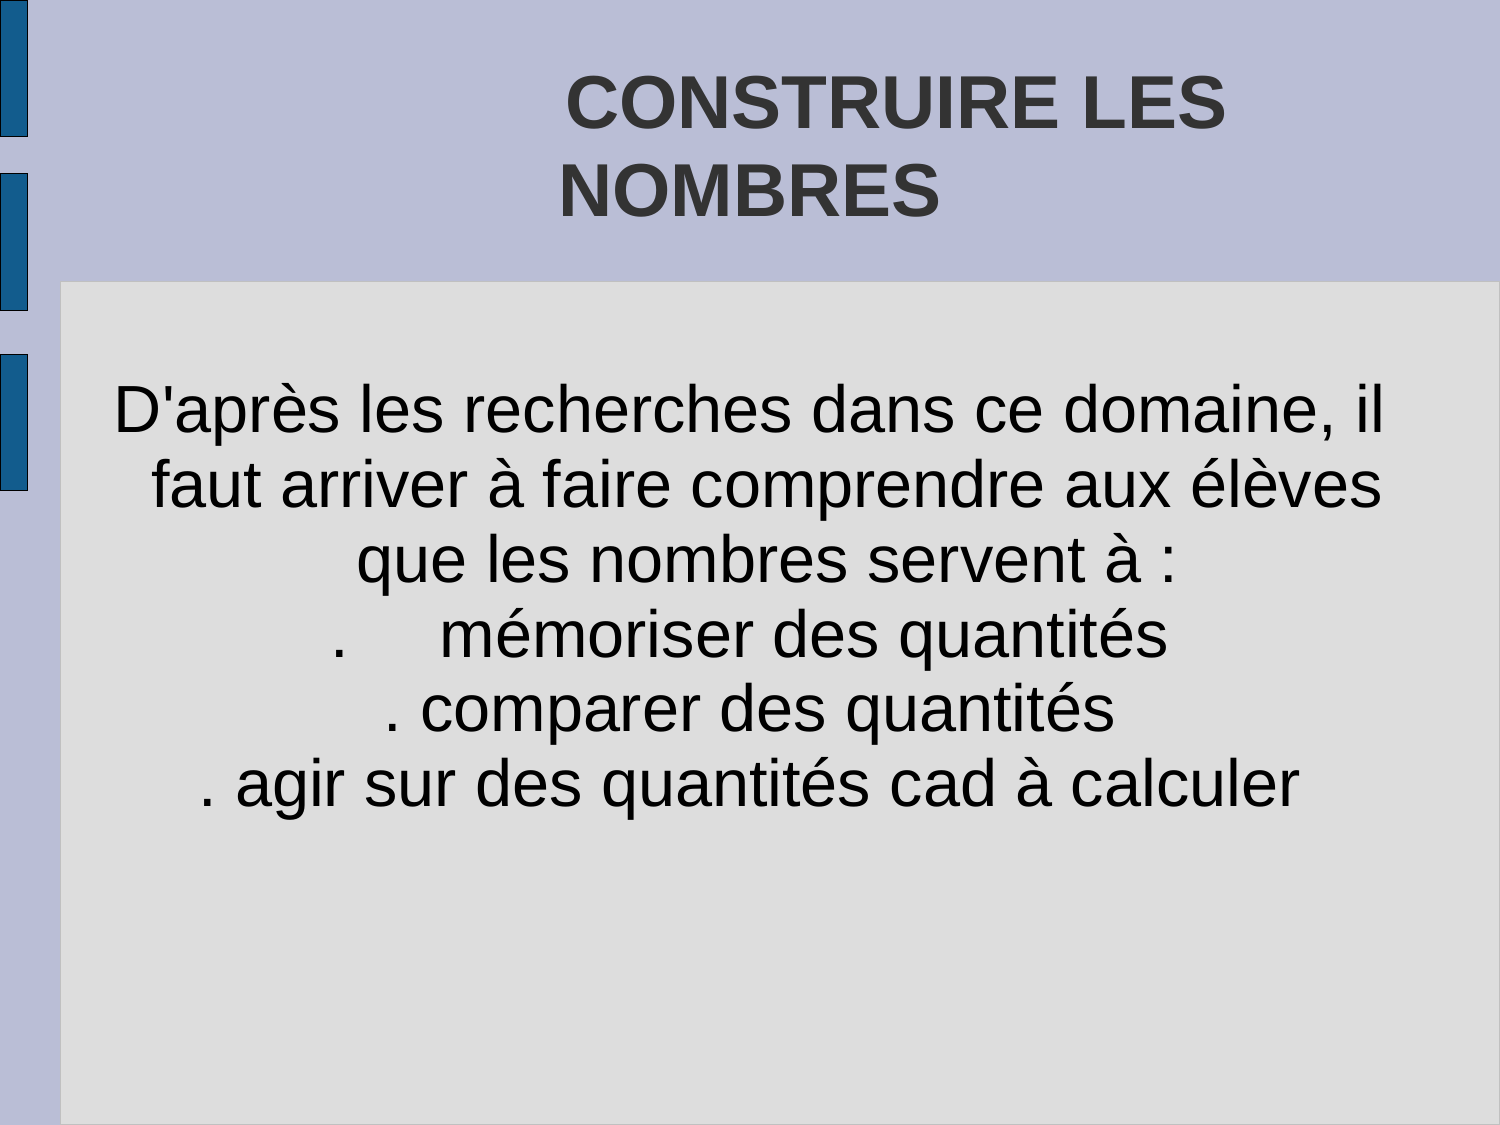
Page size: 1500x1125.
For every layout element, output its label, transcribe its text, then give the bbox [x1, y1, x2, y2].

subtitle D'après les recherches dans ce domaine, il faut arriver à faire comprendre aux élèves que les nombres servent à : . mémoriser des quantités . comparer des quantités . agir sur des quantités cad à calculer [75, 269, 1425, 998]
title CONSTRUIRE LES NOMBRES [75, 45, 1425, 233]
